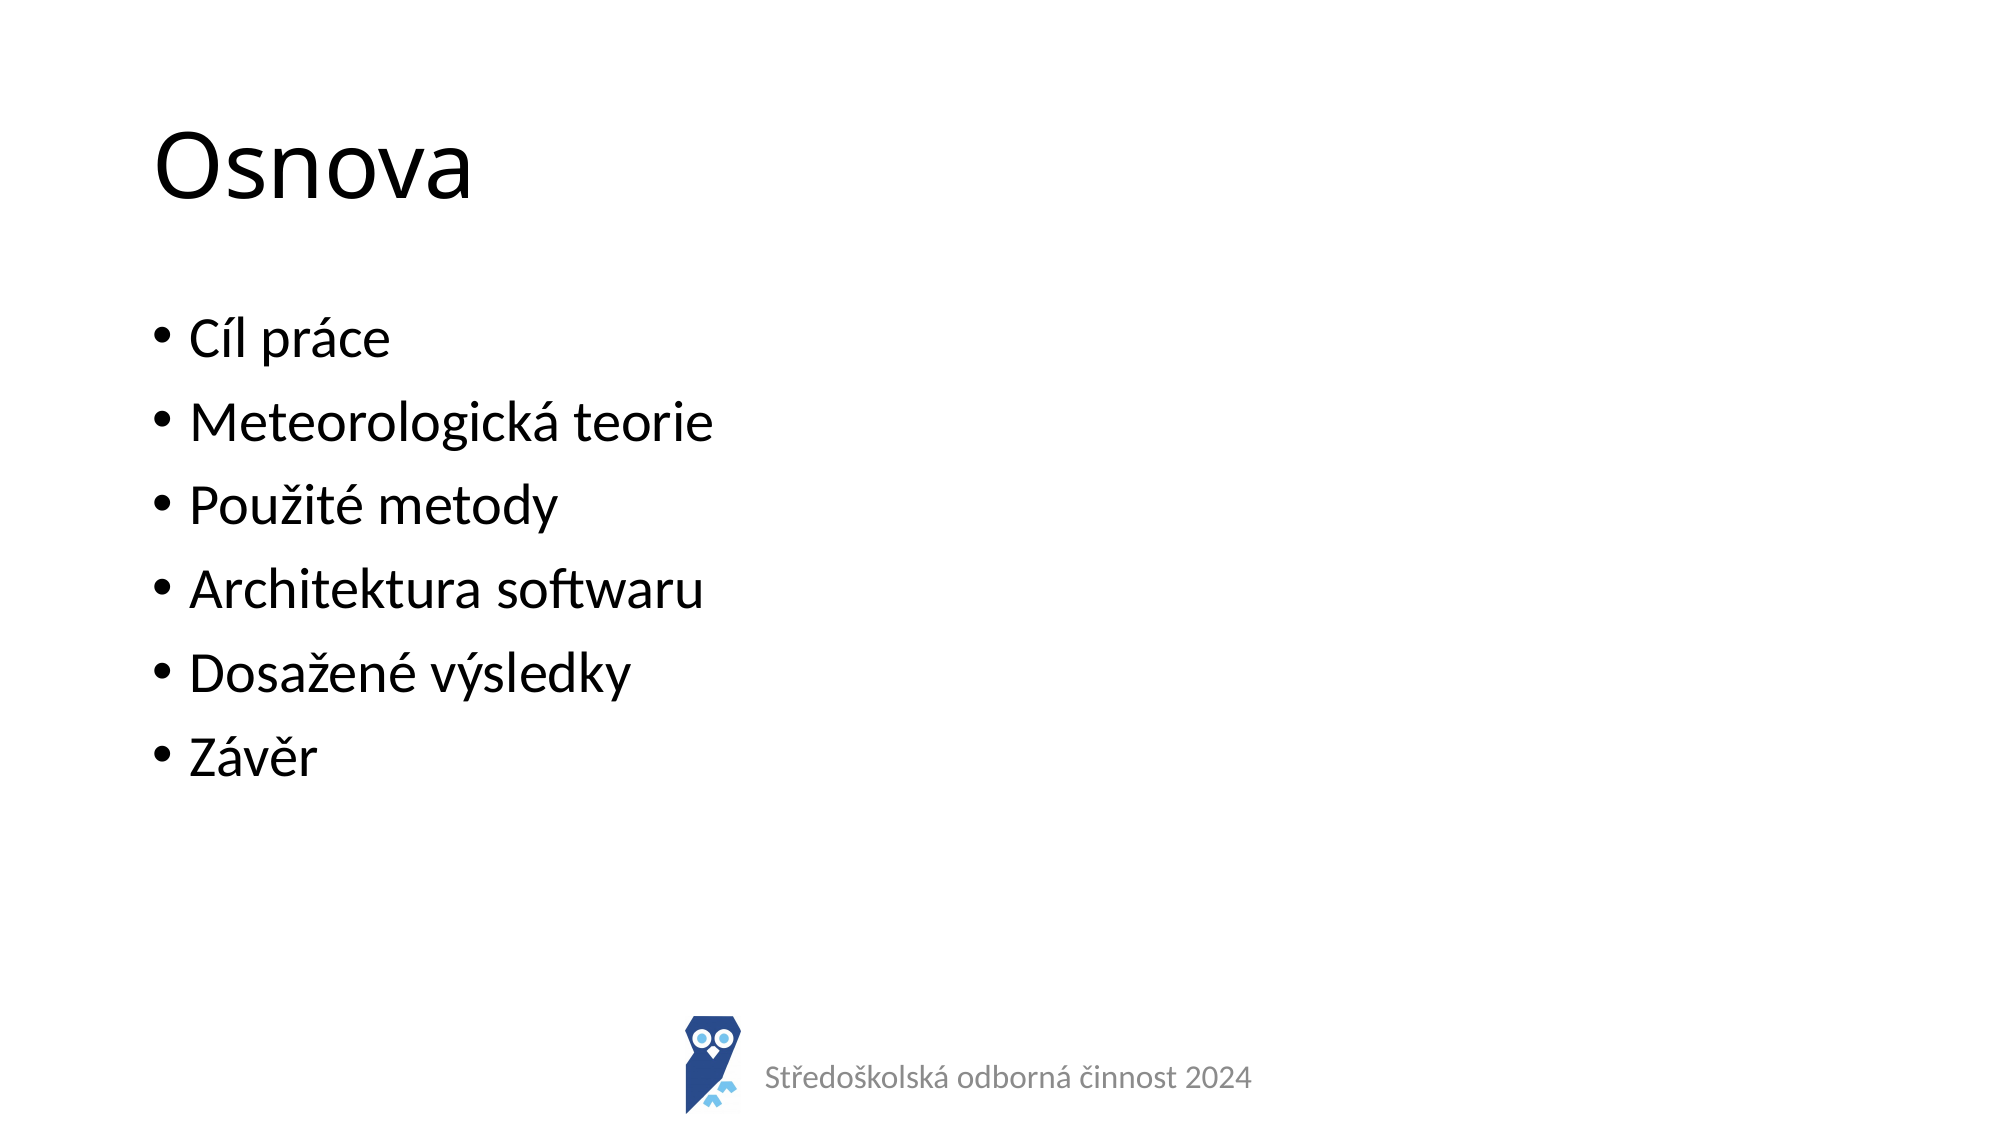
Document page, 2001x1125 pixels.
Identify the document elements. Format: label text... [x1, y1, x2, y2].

picture [685, 1016, 741, 1114]
title Osnova [137, 59, 1863, 278]
list Cíl práce Meteorologická teorie Použité metody Architektura softwaru Dosažené výsledky Závěr [137, 299, 1863, 1014]
footer Středoškolská odborná činnost 2024 [748, 1044, 1269, 1105]
